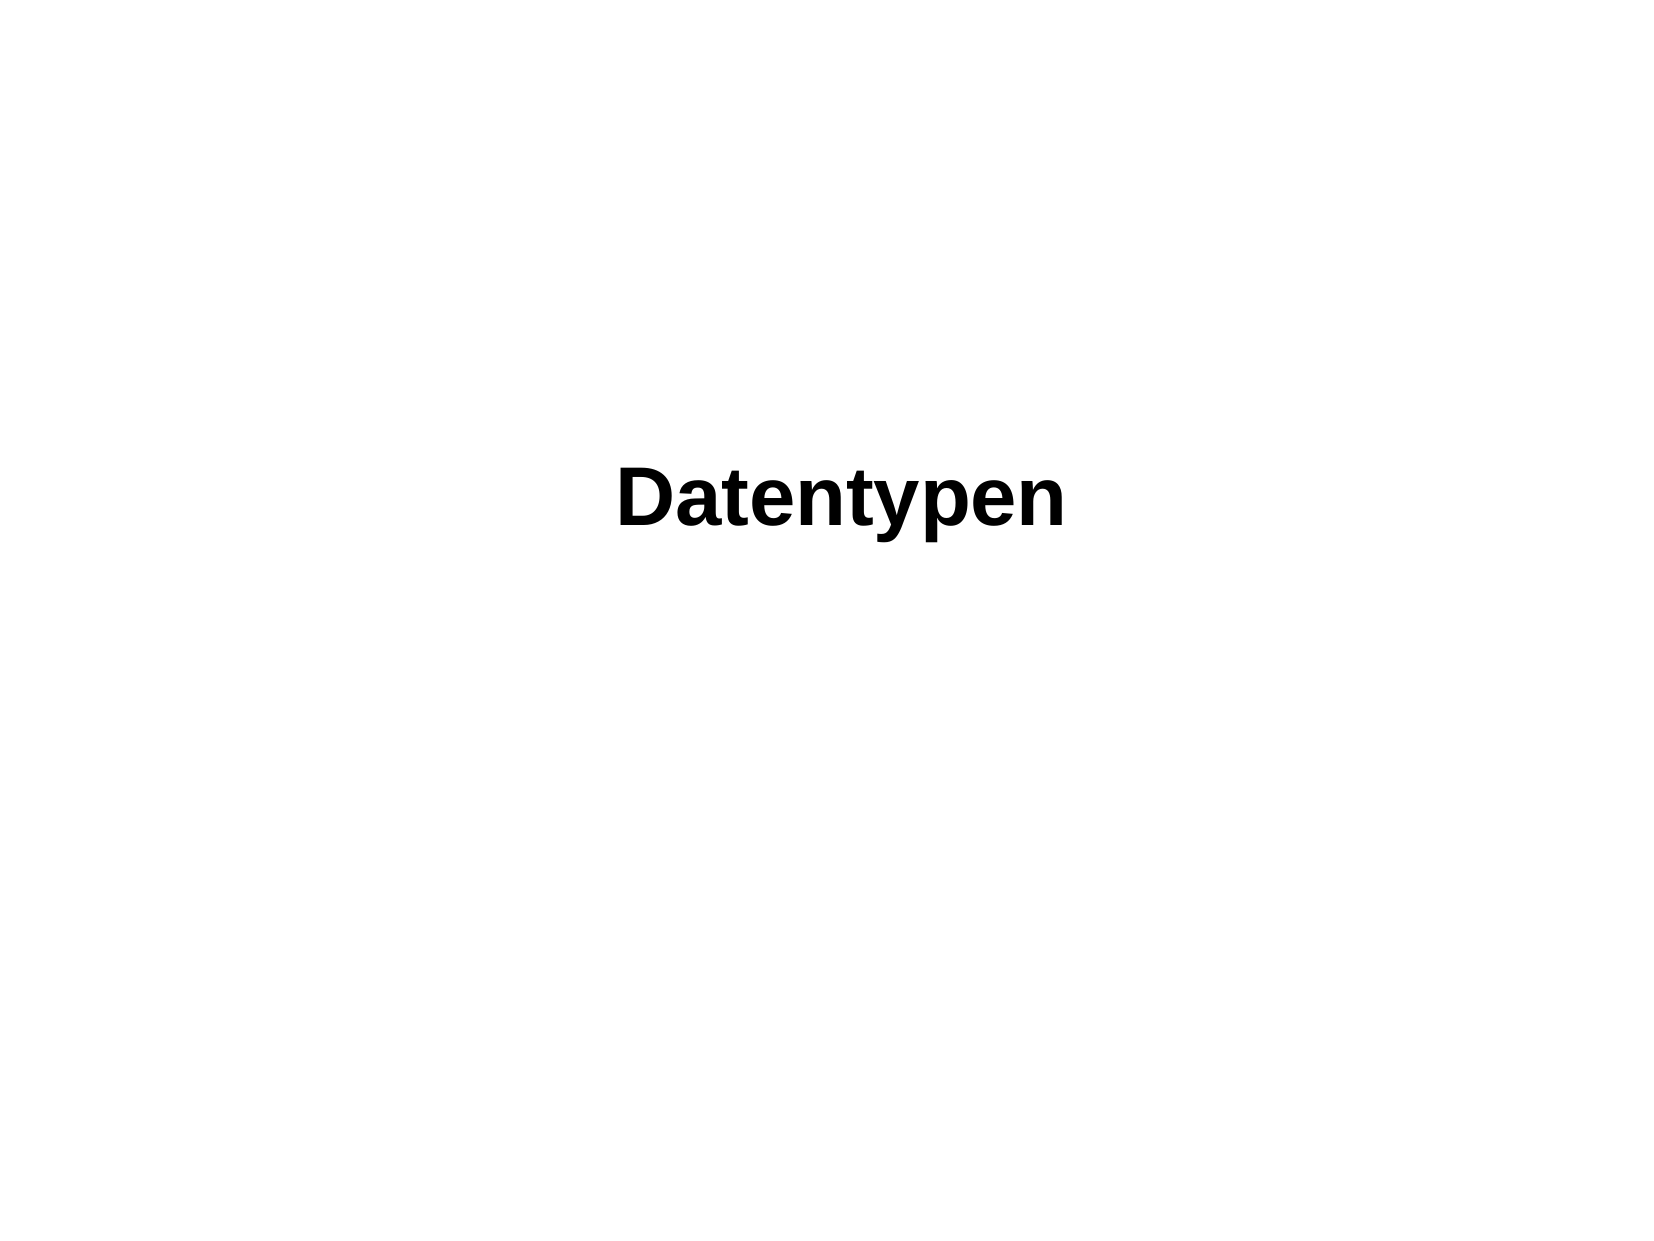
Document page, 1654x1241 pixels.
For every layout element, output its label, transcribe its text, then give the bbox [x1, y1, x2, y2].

text_box Datentypen [118, 442, 1565, 551]
